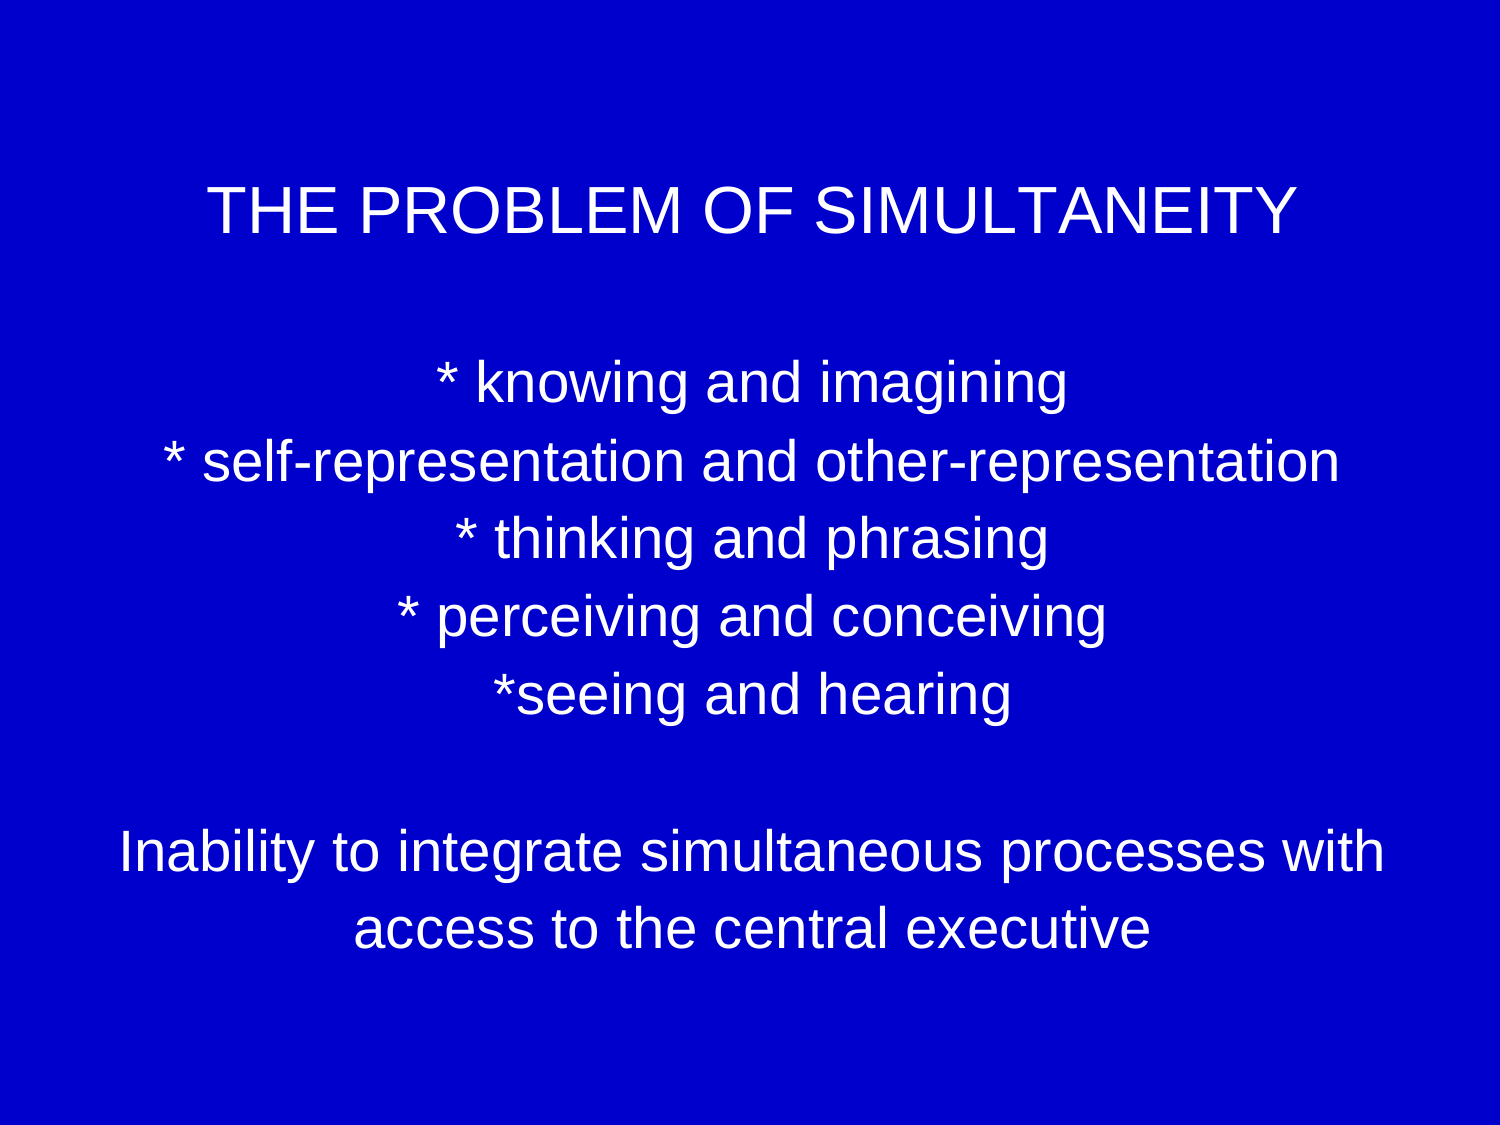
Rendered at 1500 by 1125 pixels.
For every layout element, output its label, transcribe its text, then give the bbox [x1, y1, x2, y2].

title THE PROBLEM OF SIMULTANEITY * knowing and imagining * self-representation and other-representation * thinking and phrasing * perceiving and conceiving *seeing and hearing Inability to integrate simultaneous processes with access to the central executive [88, 0, 1418, 1120]
